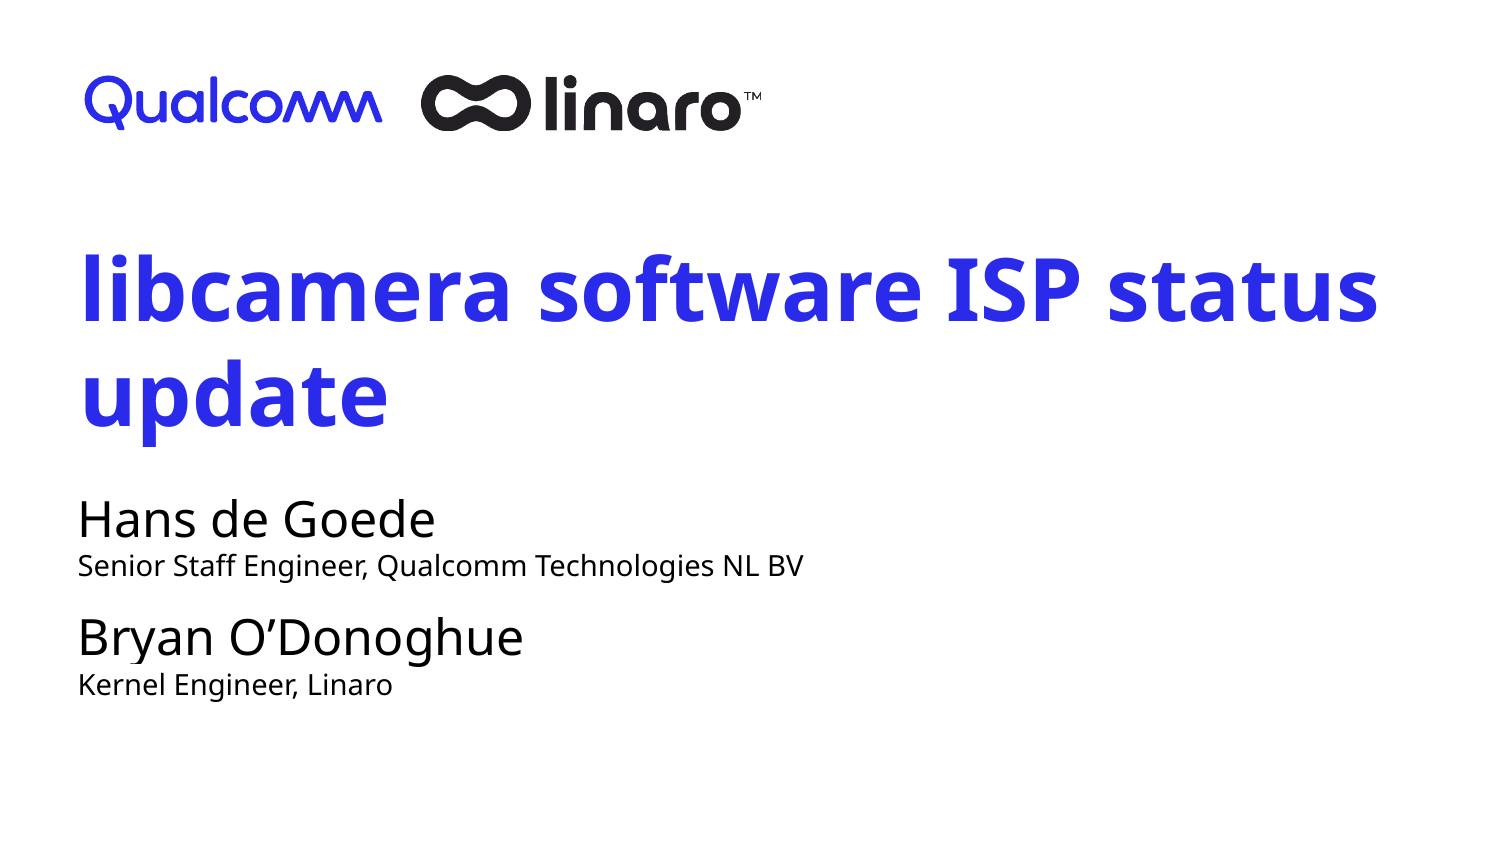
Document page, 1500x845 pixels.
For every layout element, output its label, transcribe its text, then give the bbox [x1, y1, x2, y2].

text_box [282, 91, 383, 123]
text_box [170, 90, 204, 124]
text_box [84, 75, 133, 131]
text_box [210, 76, 218, 123]
text_box [221, 90, 249, 124]
title libcamera software ISP status update [43, 203, 1412, 459]
text_box [136, 91, 167, 124]
picture [421, 75, 761, 131]
text_box [249, 90, 283, 124]
text_box Hans de Goede Senior Staff Engineer, Qualcomm Technologies NL BV [43, 472, 1138, 590]
text_box Bryan O’Donoghue Kernel Engineer, Linaro [43, 590, 1138, 716]
